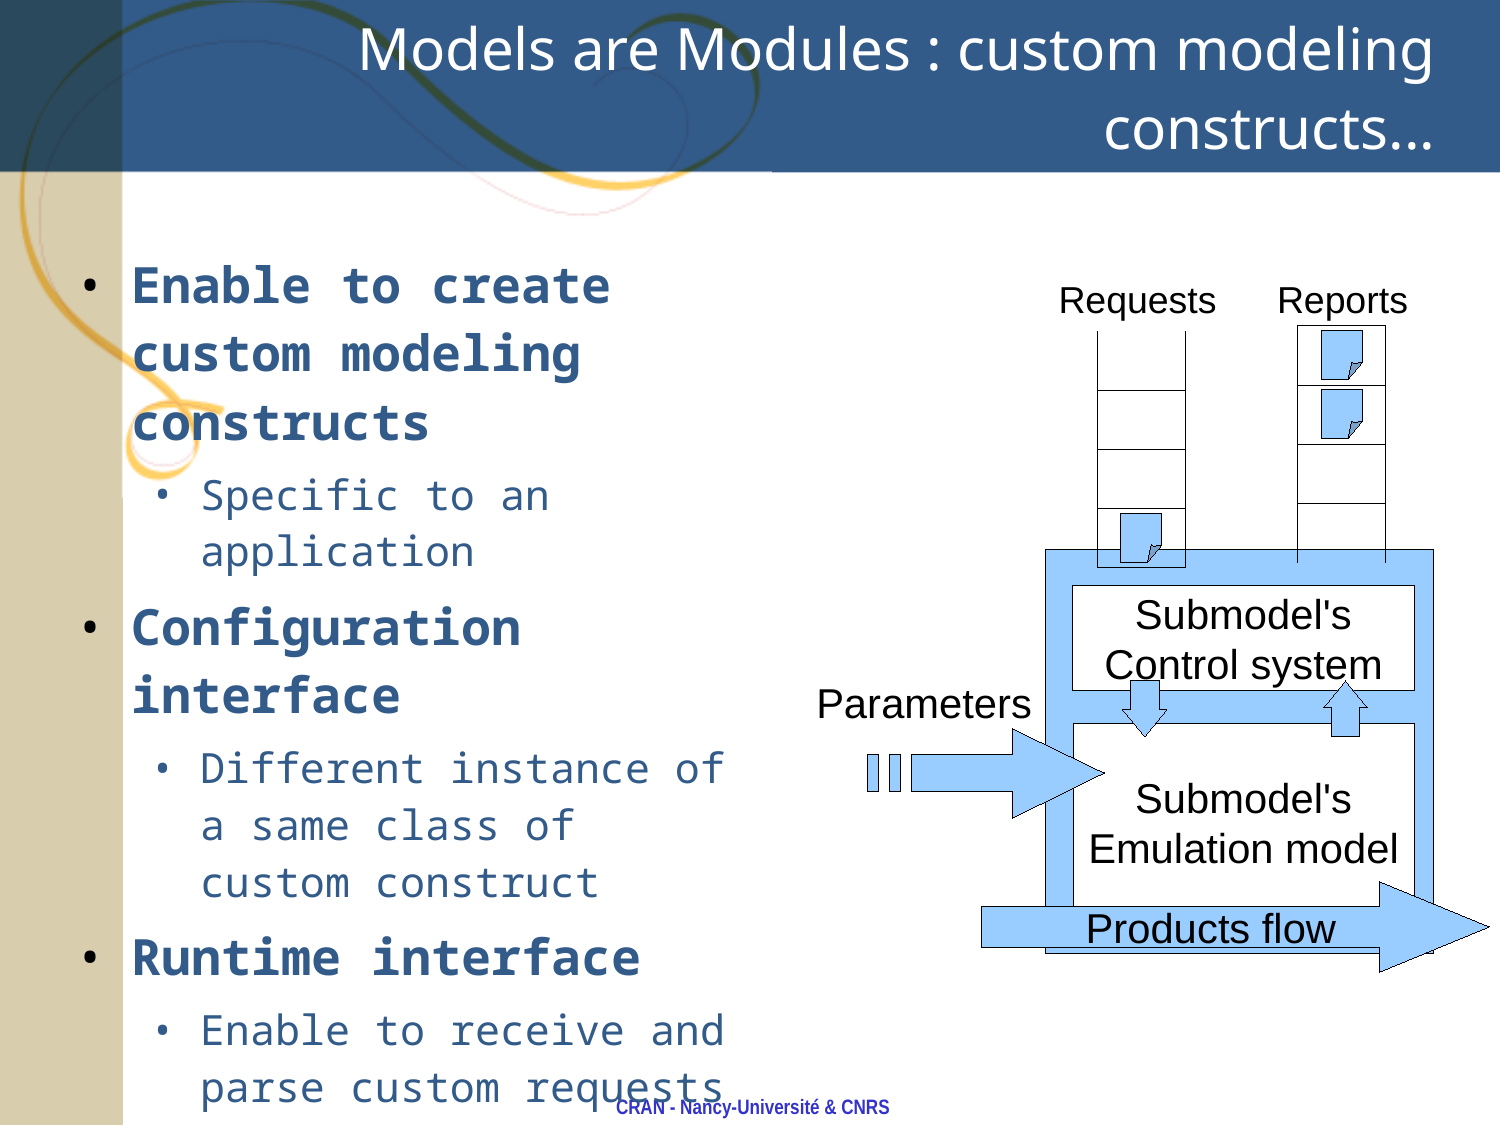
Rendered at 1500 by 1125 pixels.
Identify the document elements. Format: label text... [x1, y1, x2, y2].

text_box [1321, 330, 1363, 380]
text_box Products flow [981, 881, 1490, 973]
text_box Parameters [801, 669, 1048, 734]
text_box [1098, 513, 1185, 567]
text_box [911, 549, 1434, 906]
text_box [1321, 389, 1363, 439]
text_box Submodel's Emulation model [1073, 723, 1415, 906]
text_box Submodel's Control system [1072, 585, 1415, 691]
picture [0, 0, 772, 498]
text_box [867, 754, 879, 792]
text_box Requests [1043, 268, 1232, 329]
text_box Reports [1262, 268, 1423, 329]
text_box [889, 754, 901, 792]
list Enable to create custom modeling constructs Specific to an application Configuration interface Different instance of a same class of custom construct Runtime interface Enable to receive and parse custom requests Send back custom reports [75, 249, 740, 1026]
title Models are Modules : custom modeling constructs... [112, 0, 1471, 176]
text_box [1045, 948, 1379, 954]
